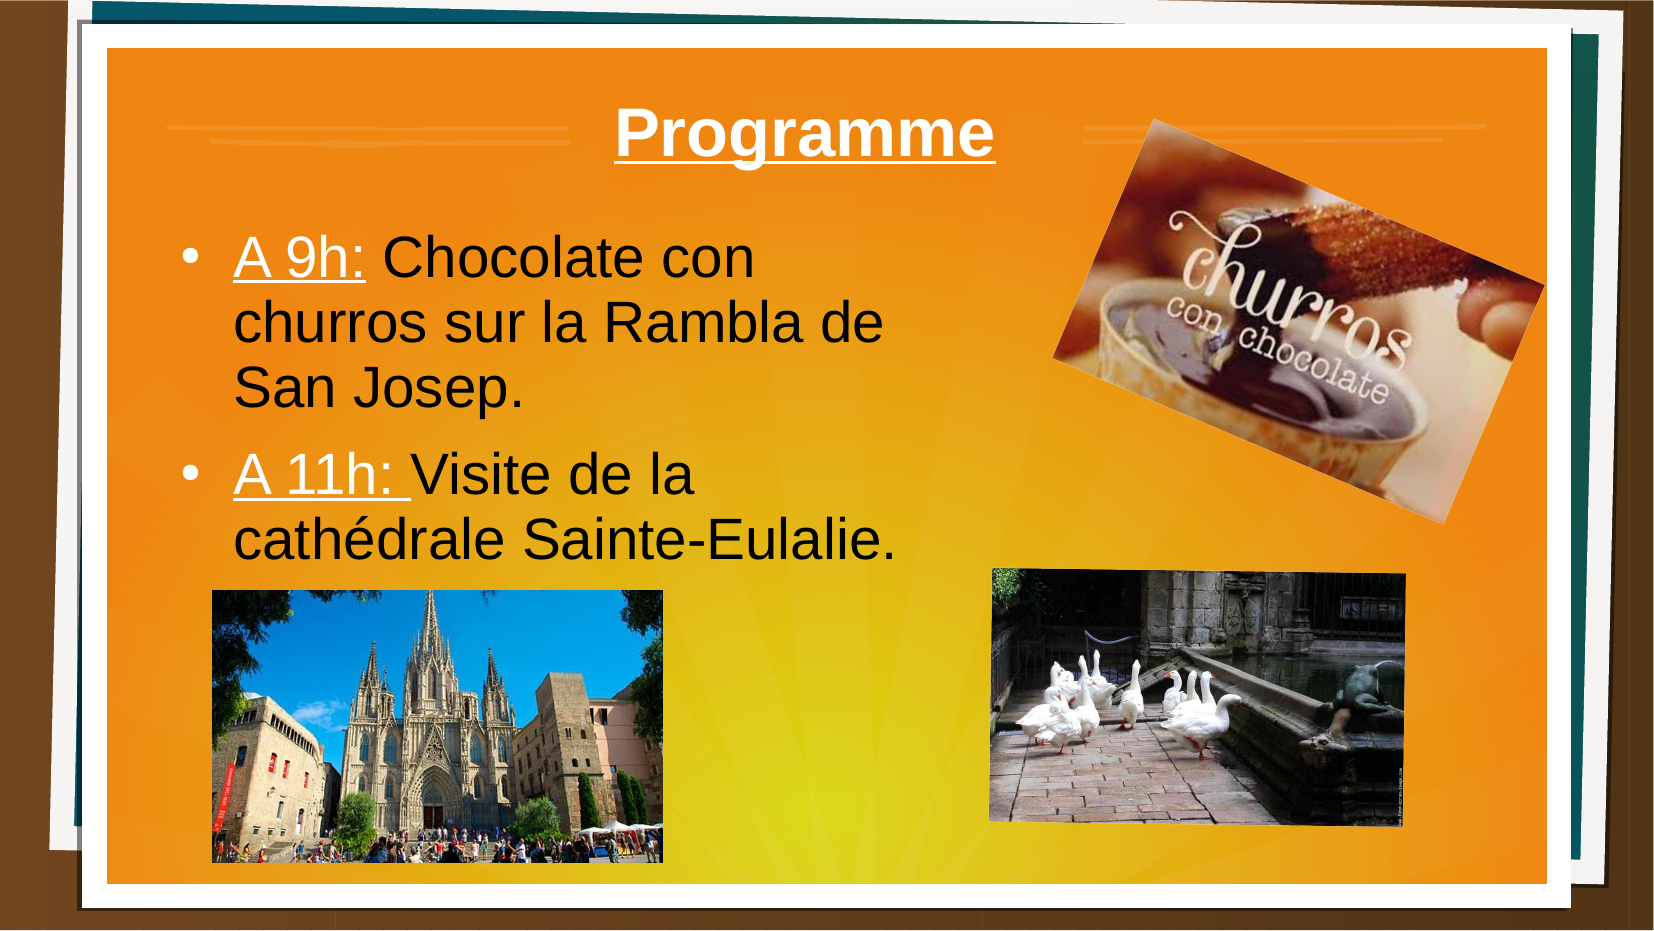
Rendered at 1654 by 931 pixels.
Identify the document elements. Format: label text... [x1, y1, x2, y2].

picture [212, 590, 663, 863]
title Programme [377, 56, 1252, 210]
list A 9h: Chocolate con churros sur la Rambla de San Josep. A 11h: Visite de la cathédrale Sainte-Eulalie. [162, 224, 910, 839]
picture [488, 590, 495, 596]
picture [482, 590, 487, 605]
picture [988, 568, 1406, 827]
picture [1051, 118, 1545, 524]
